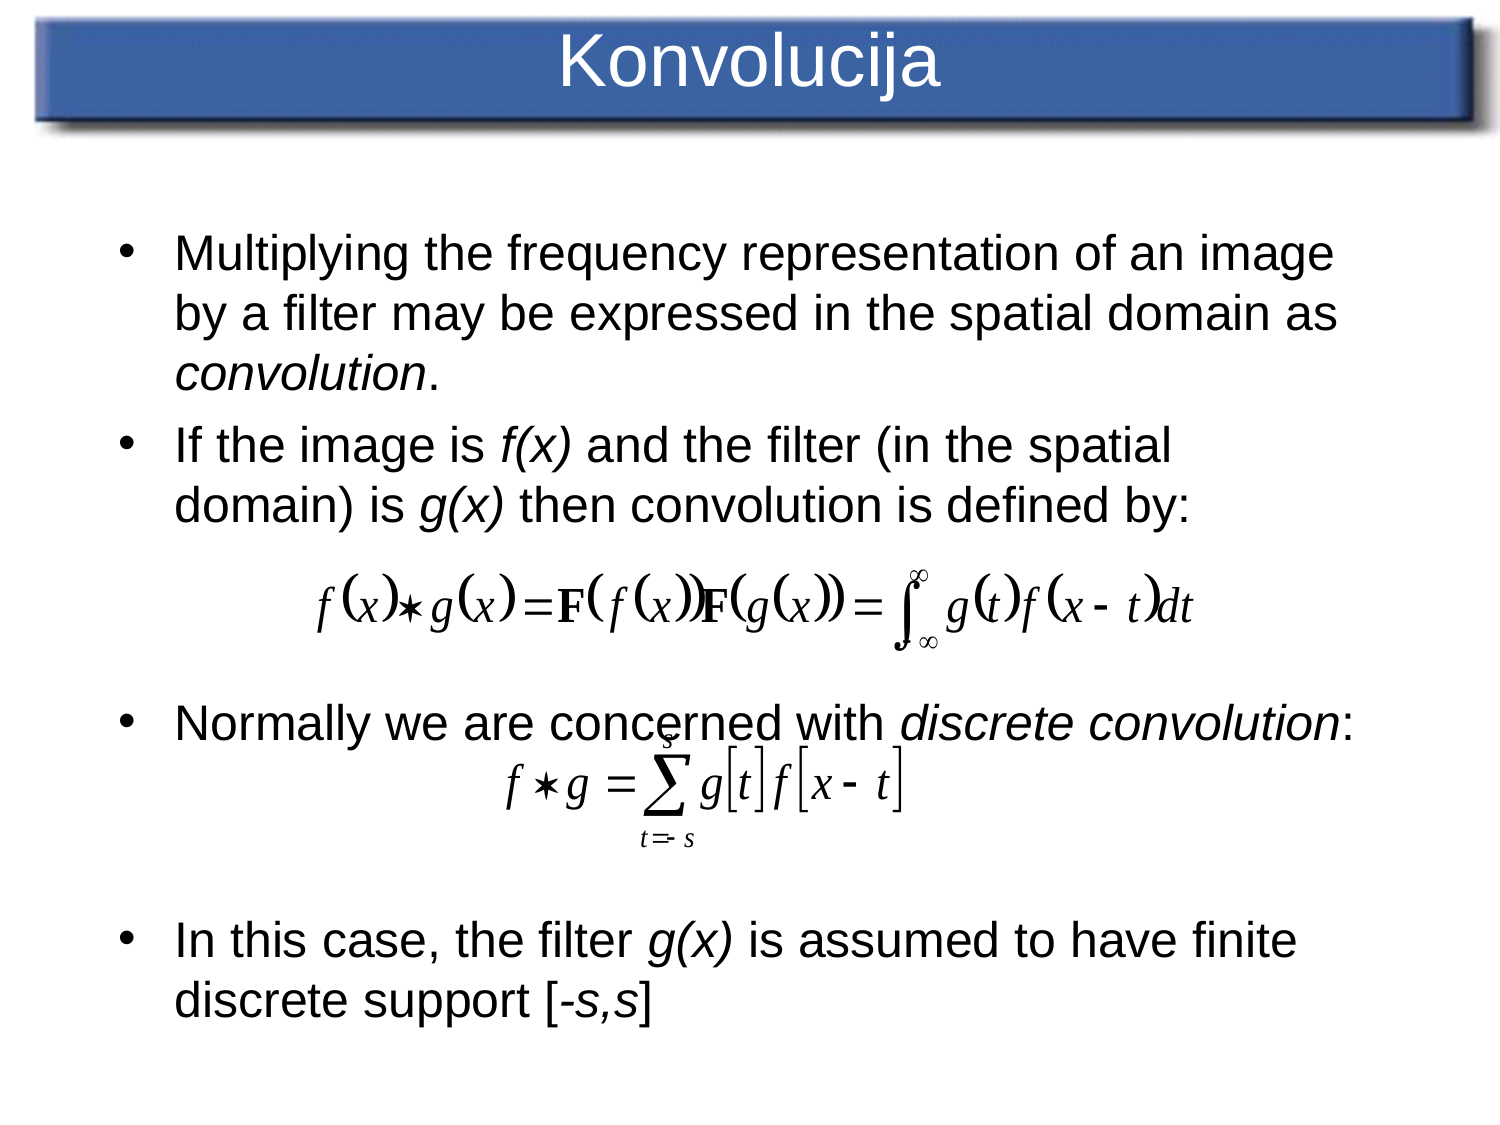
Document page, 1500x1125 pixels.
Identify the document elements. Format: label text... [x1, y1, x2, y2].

chart [301, 550, 1201, 660]
list Multiplying the frequency representation of an image by a filter may be expressed in the spatial domain as convolution. If the image is f(x) and the filter (in the spatial domain) is g(x) then convolution is defined by: Normally we are concerned with discrete convolution: In this case, the filter g(x) is assumed to have finite discrete support [-s,s] [103, 212, 1379, 1036]
chart [490, 716, 911, 859]
picture [33, 14, 1500, 141]
title Konvolucija [112, 0, 1388, 114]
